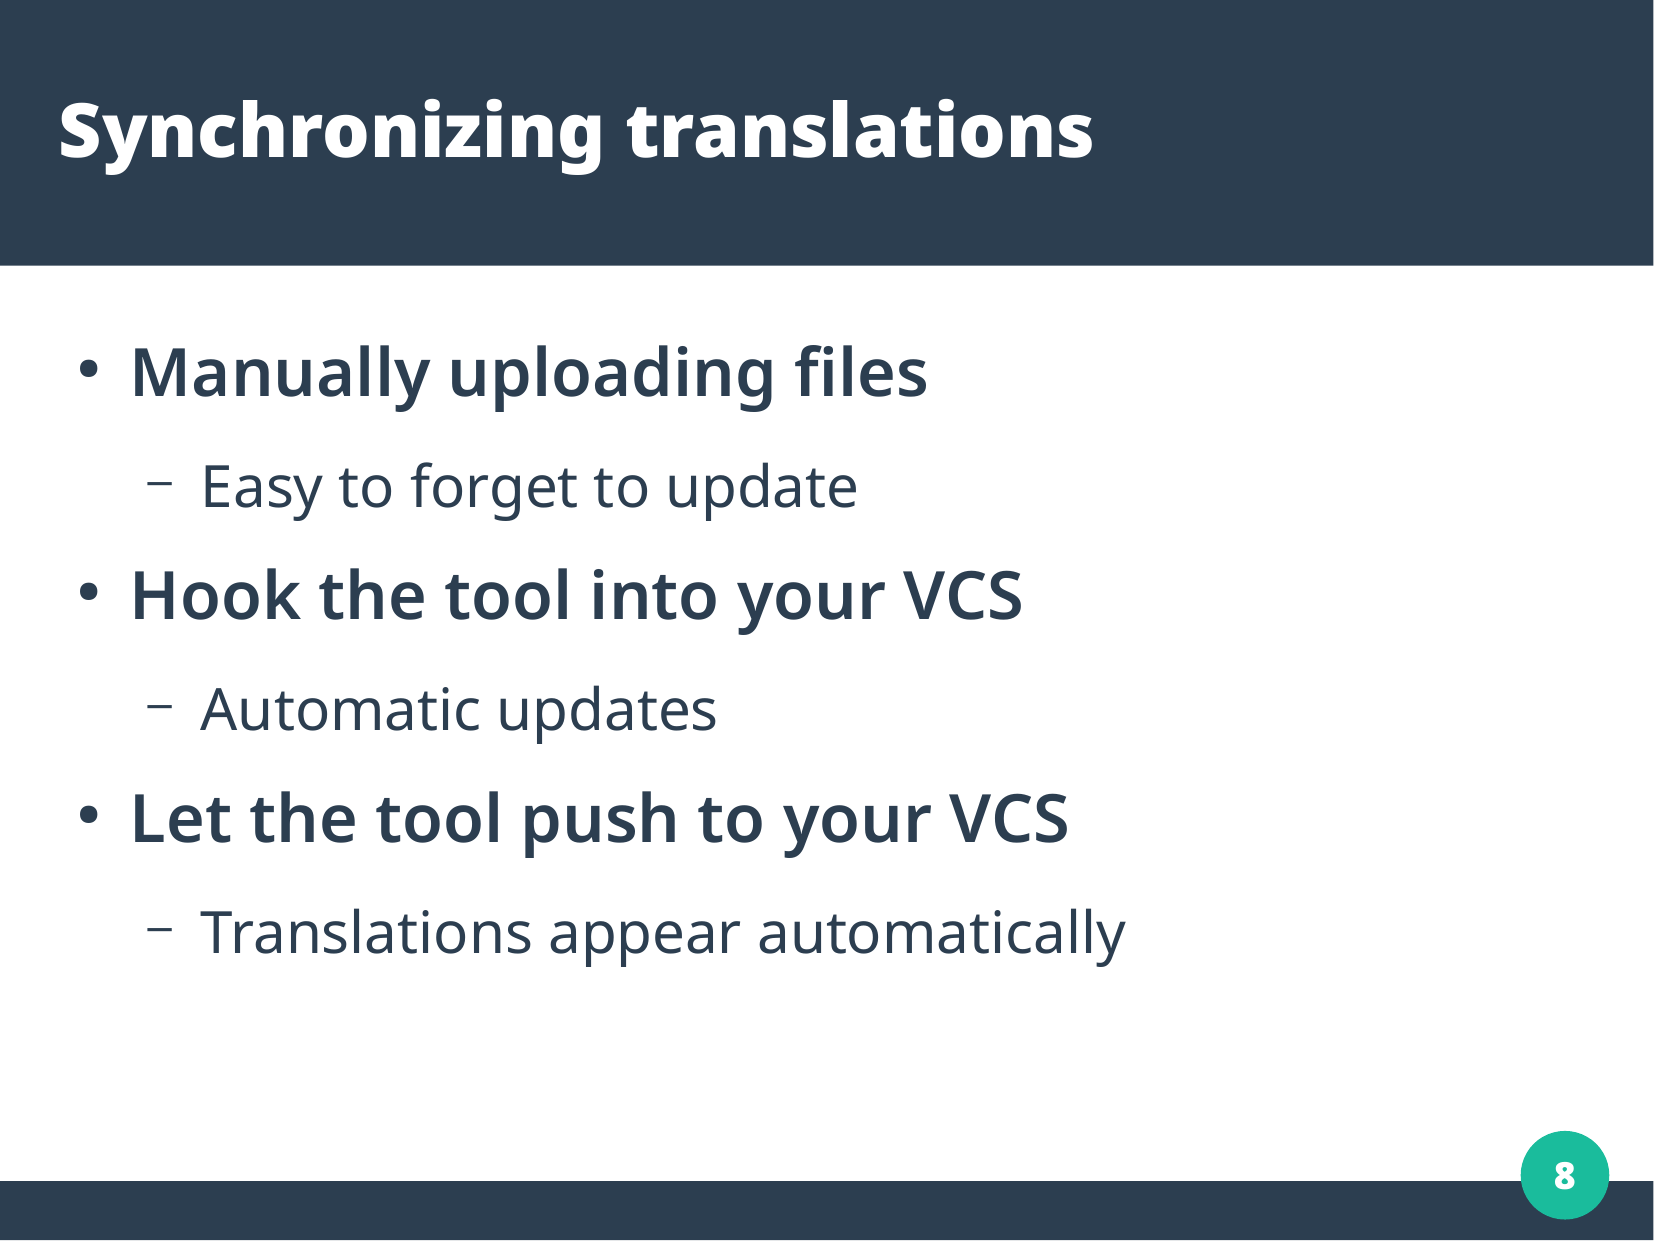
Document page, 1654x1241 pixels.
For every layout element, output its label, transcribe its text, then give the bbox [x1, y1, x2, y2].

list Manually uploading files Easy to forget to update Hook the tool into your VCS Automatic updates Let the tool push to your VCS Translations appear automatically [59, 324, 1595, 1152]
title Synchronizing translations [59, 49, 1595, 207]
